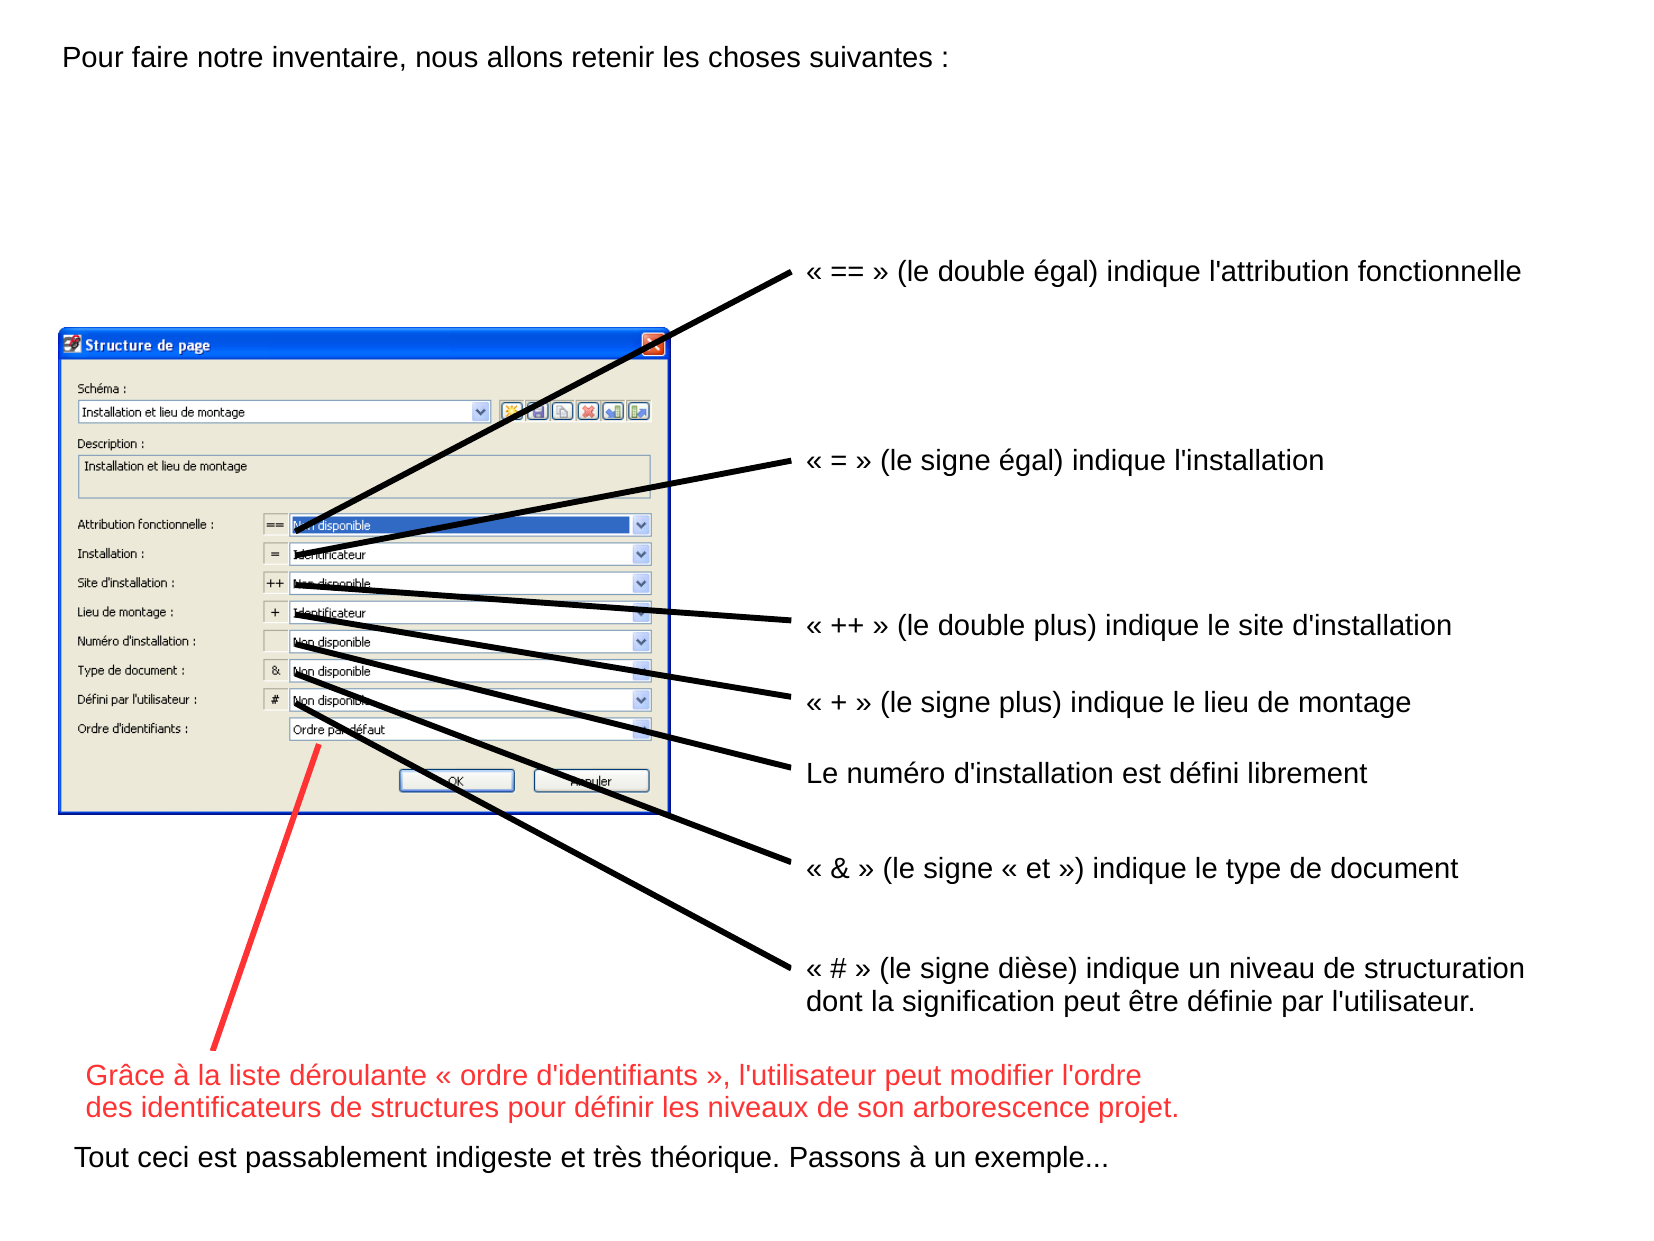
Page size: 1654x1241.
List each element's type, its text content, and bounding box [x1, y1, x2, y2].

text_box « == » (le double égal) indique l'attribution fonctionnelle [791, 248, 1607, 296]
text_box Tout ceci est passablement indigeste et très théorique. Passons à un exemple... [59, 1133, 1288, 1182]
text_box « + » (le signe plus) indique le lieu de montage [791, 678, 1607, 727]
text_box « & » (le signe « et ») indique le type de document [791, 844, 1607, 892]
text_box Le numéro d'installation est défini librement [791, 749, 1607, 798]
text_box « # » (le signe dièse) indique un niveau de structuration dont la signification peut être définie par l'utilisateur. [791, 944, 1607, 1025]
picture [58, 327, 671, 815]
text_box « ++ » (le double plus) indique le site d'installation [791, 602, 1607, 650]
text_box Grâce à la liste déroulante « ordre d'identifiants », l'utilisateur peut modifier l'ordre des identificateurs de structures pour définir les niveaux de son arborescence projet. [70, 1051, 1205, 1132]
text_box Pour faire notre inventaire, nous allons retenir les choses suivantes : [47, 33, 1619, 83]
text_box « = » (le signe égal) indique l'installation [791, 437, 1607, 485]
